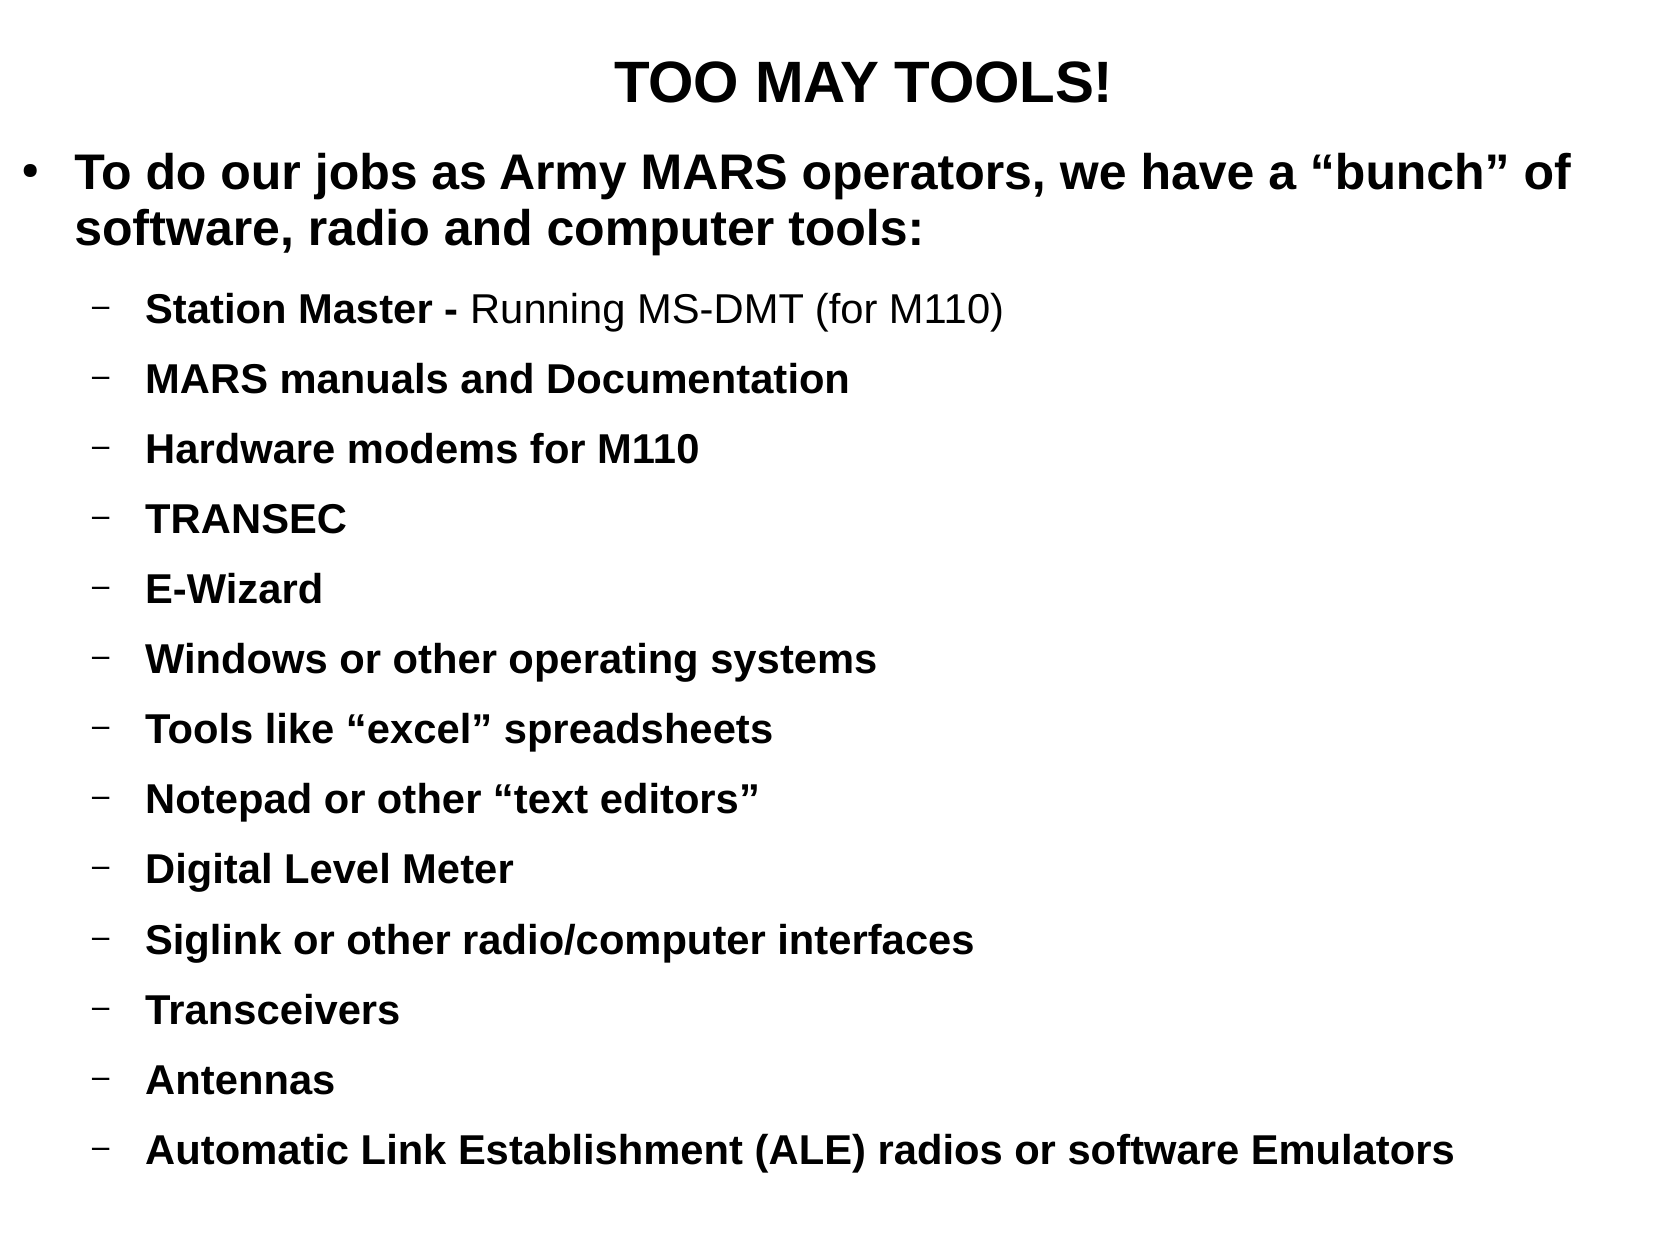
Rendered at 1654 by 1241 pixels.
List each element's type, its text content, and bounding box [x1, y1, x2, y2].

list TOO MAY TOOLS! To do our jobs as Army MARS operators, we have a “bunch” of software, radio and computer tools: Station Master - Running MS-DMT (for M110) MARS manuals and Documentation Hardware modems for M110 TRANSEC E-Wizard Windows or other operating systems Tools like “excel” spreadsheets Notepad or other “text editors” Digital Level Meter Siglink or other radio/computer interfaces Transceivers Antennas Automatic Link Establishment (ALE) radios or software Emulators [3, 0, 1654, 1226]
